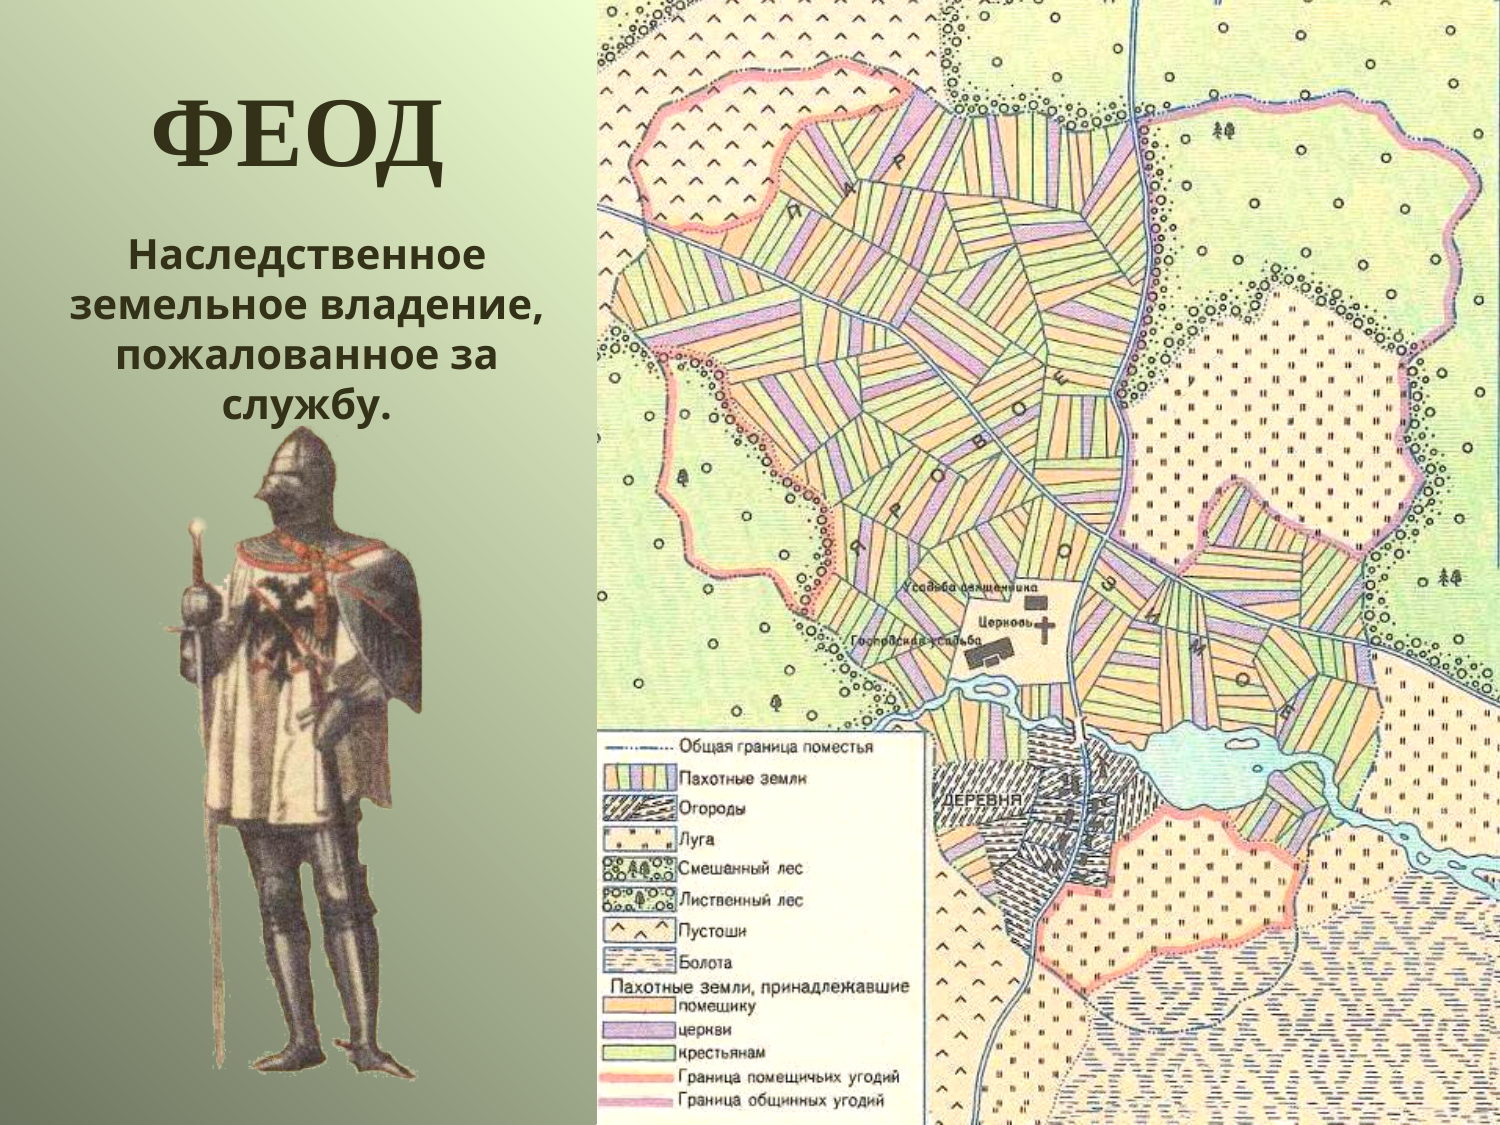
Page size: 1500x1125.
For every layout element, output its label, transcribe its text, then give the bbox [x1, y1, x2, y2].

text_box [0, 0, 597, 1125]
text_box Наследственное земельное владение, пожалованное за службу. [41, 219, 573, 436]
title ФЕОД [135, 78, 514, 198]
picture [597, 0, 1500, 1125]
picture [159, 408, 443, 1086]
